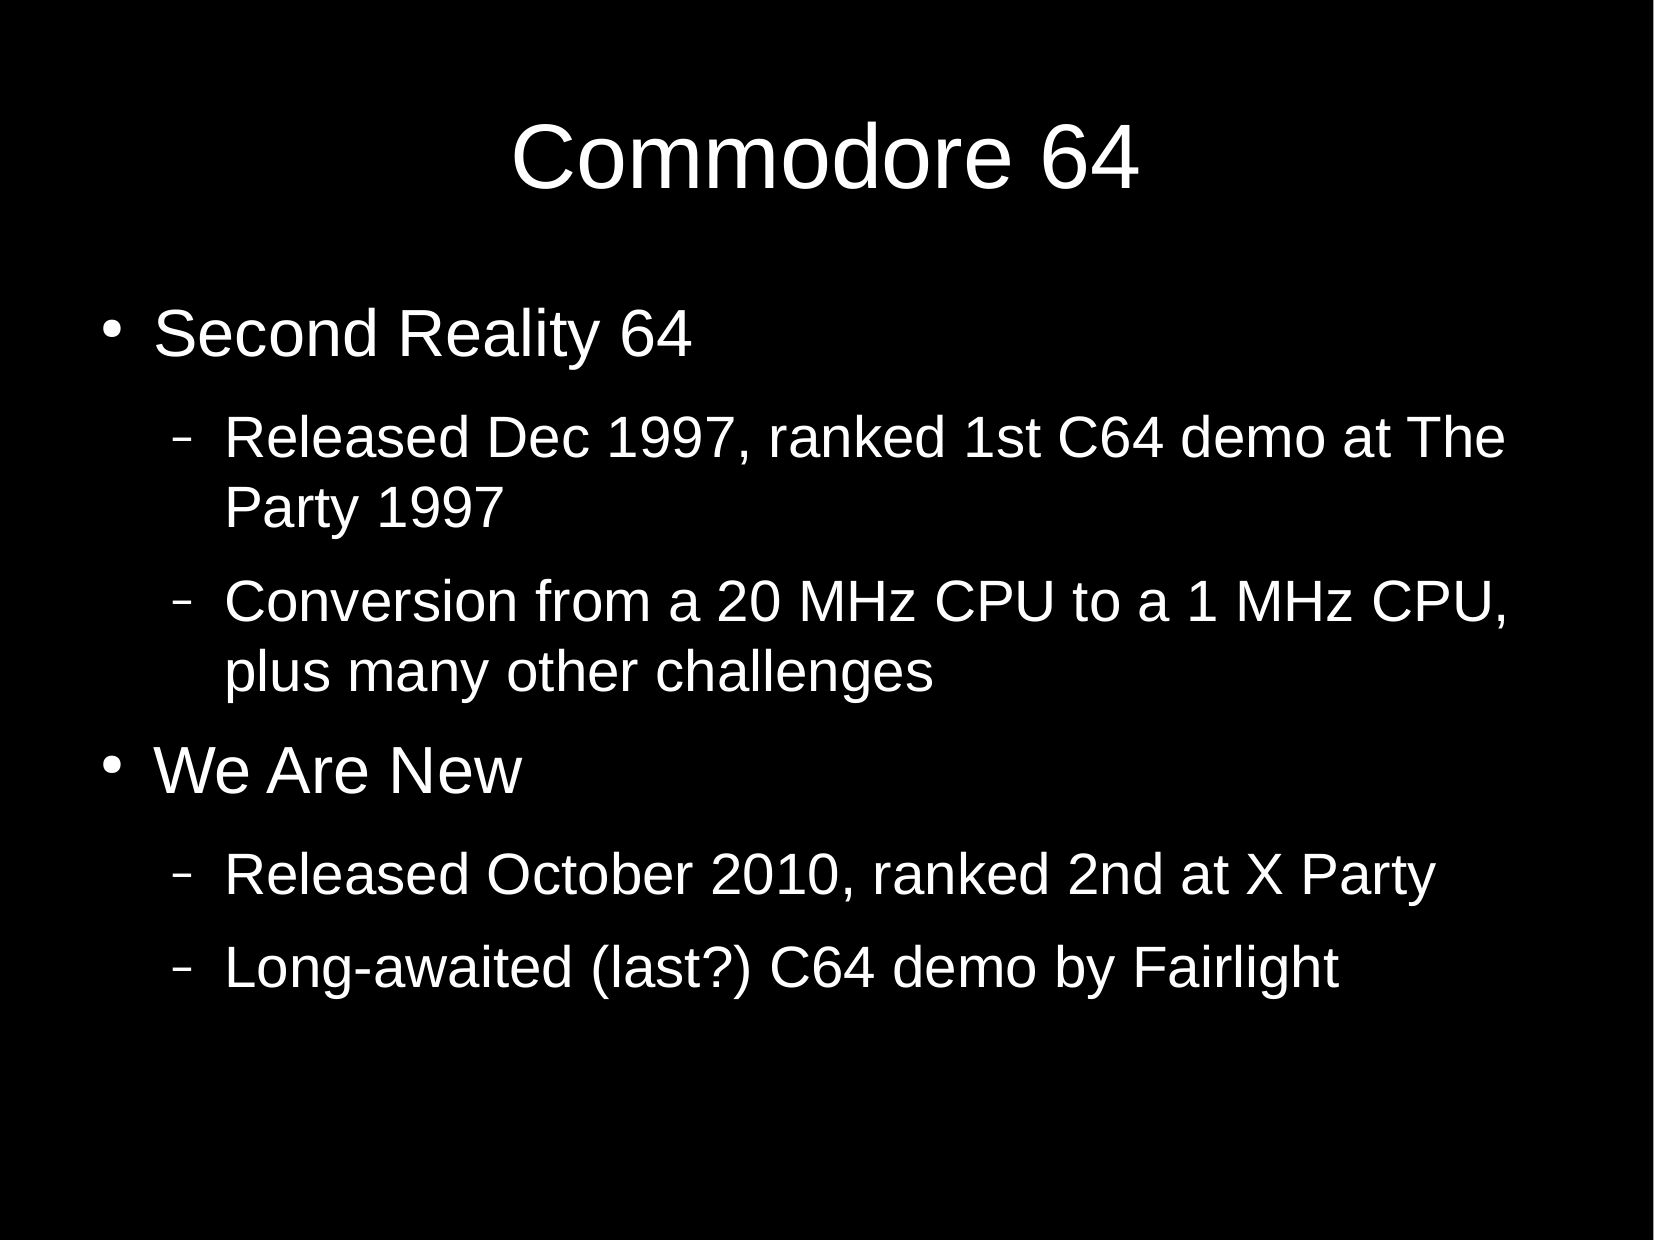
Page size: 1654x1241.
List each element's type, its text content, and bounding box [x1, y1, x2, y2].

list Second Reality 64 Released Dec 1997, ranked 1st C64 demo at The Party 1997 Conversion from a 20 MHz CPU to a 1 MHz CPU, plus many other challenges We Are New Released October 2010, ranked 2nd at X Party Long-awaited (last?) C64 demo by Fairlight [82, 290, 1570, 1108]
title Commodore 64 [82, 56, 1570, 248]
